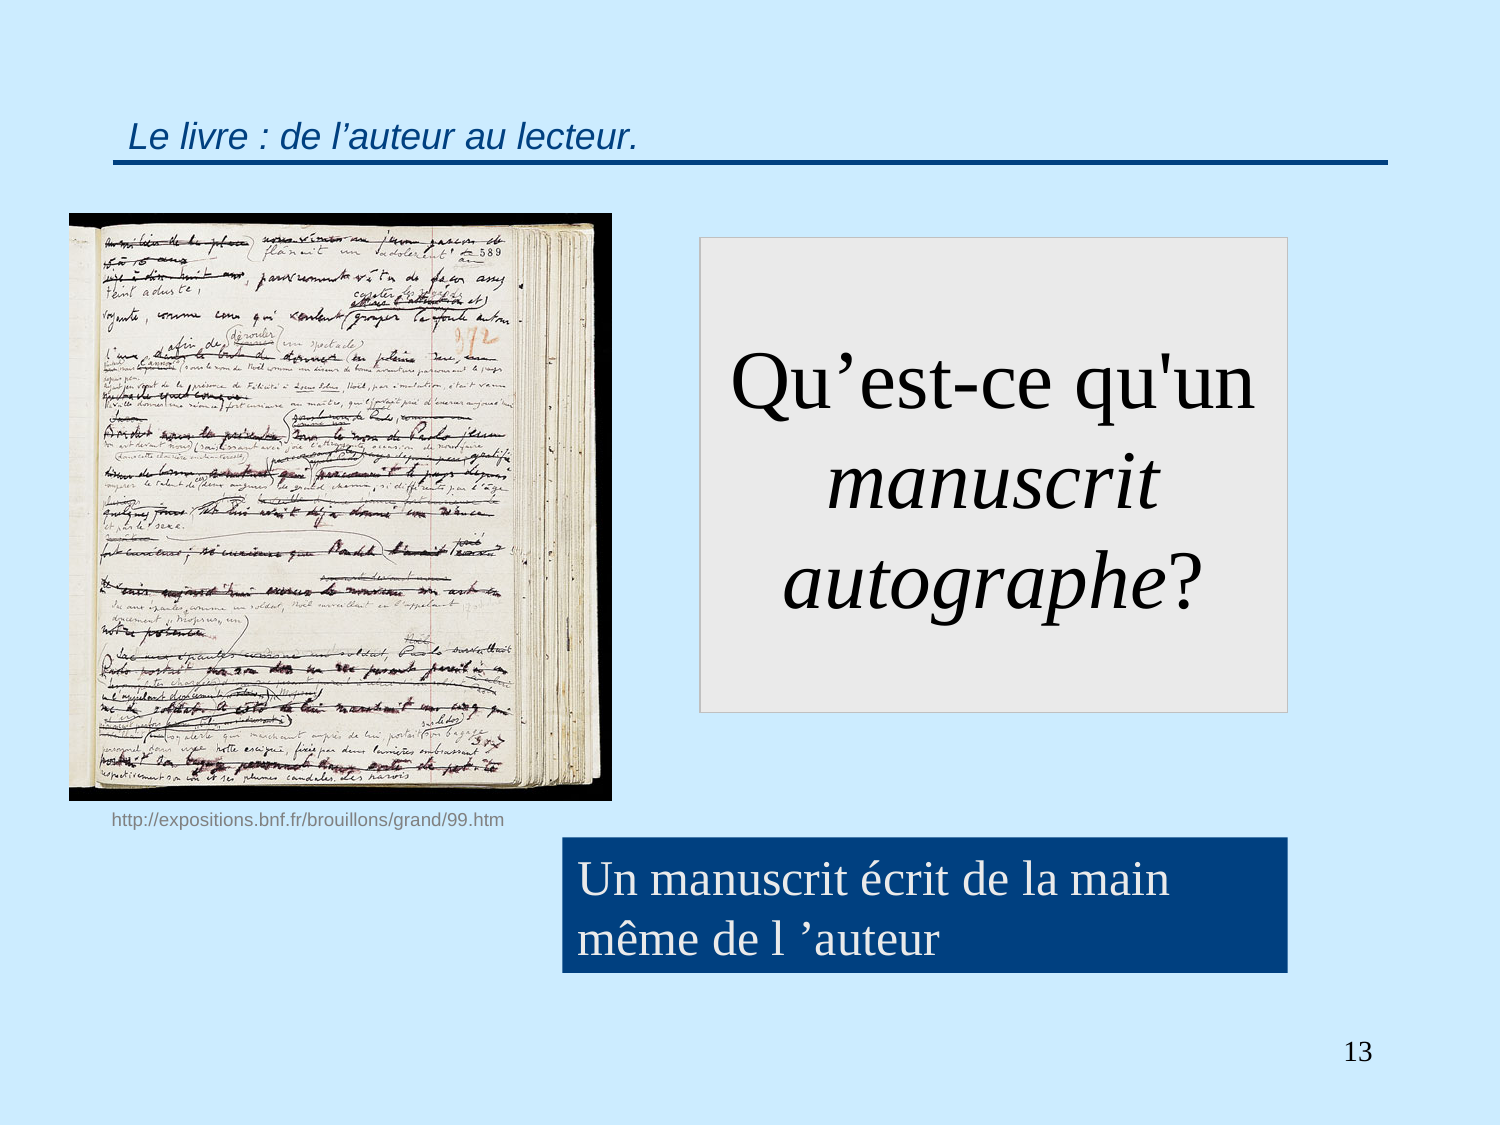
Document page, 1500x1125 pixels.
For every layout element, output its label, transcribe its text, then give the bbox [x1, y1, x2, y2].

text_box Un manuscrit écrit de la main même de l ’auteur [562, 837, 1288, 973]
title Qu’est-ce qu'un manuscrit autographe? [699, 237, 1288, 713]
text_box http://expositions.bnf.fr/brouillons/grand/99.htm [96, 800, 558, 839]
text_box Le livre : de l’auteur au lecteur. [113, 104, 655, 160]
picture [69, 213, 612, 801]
